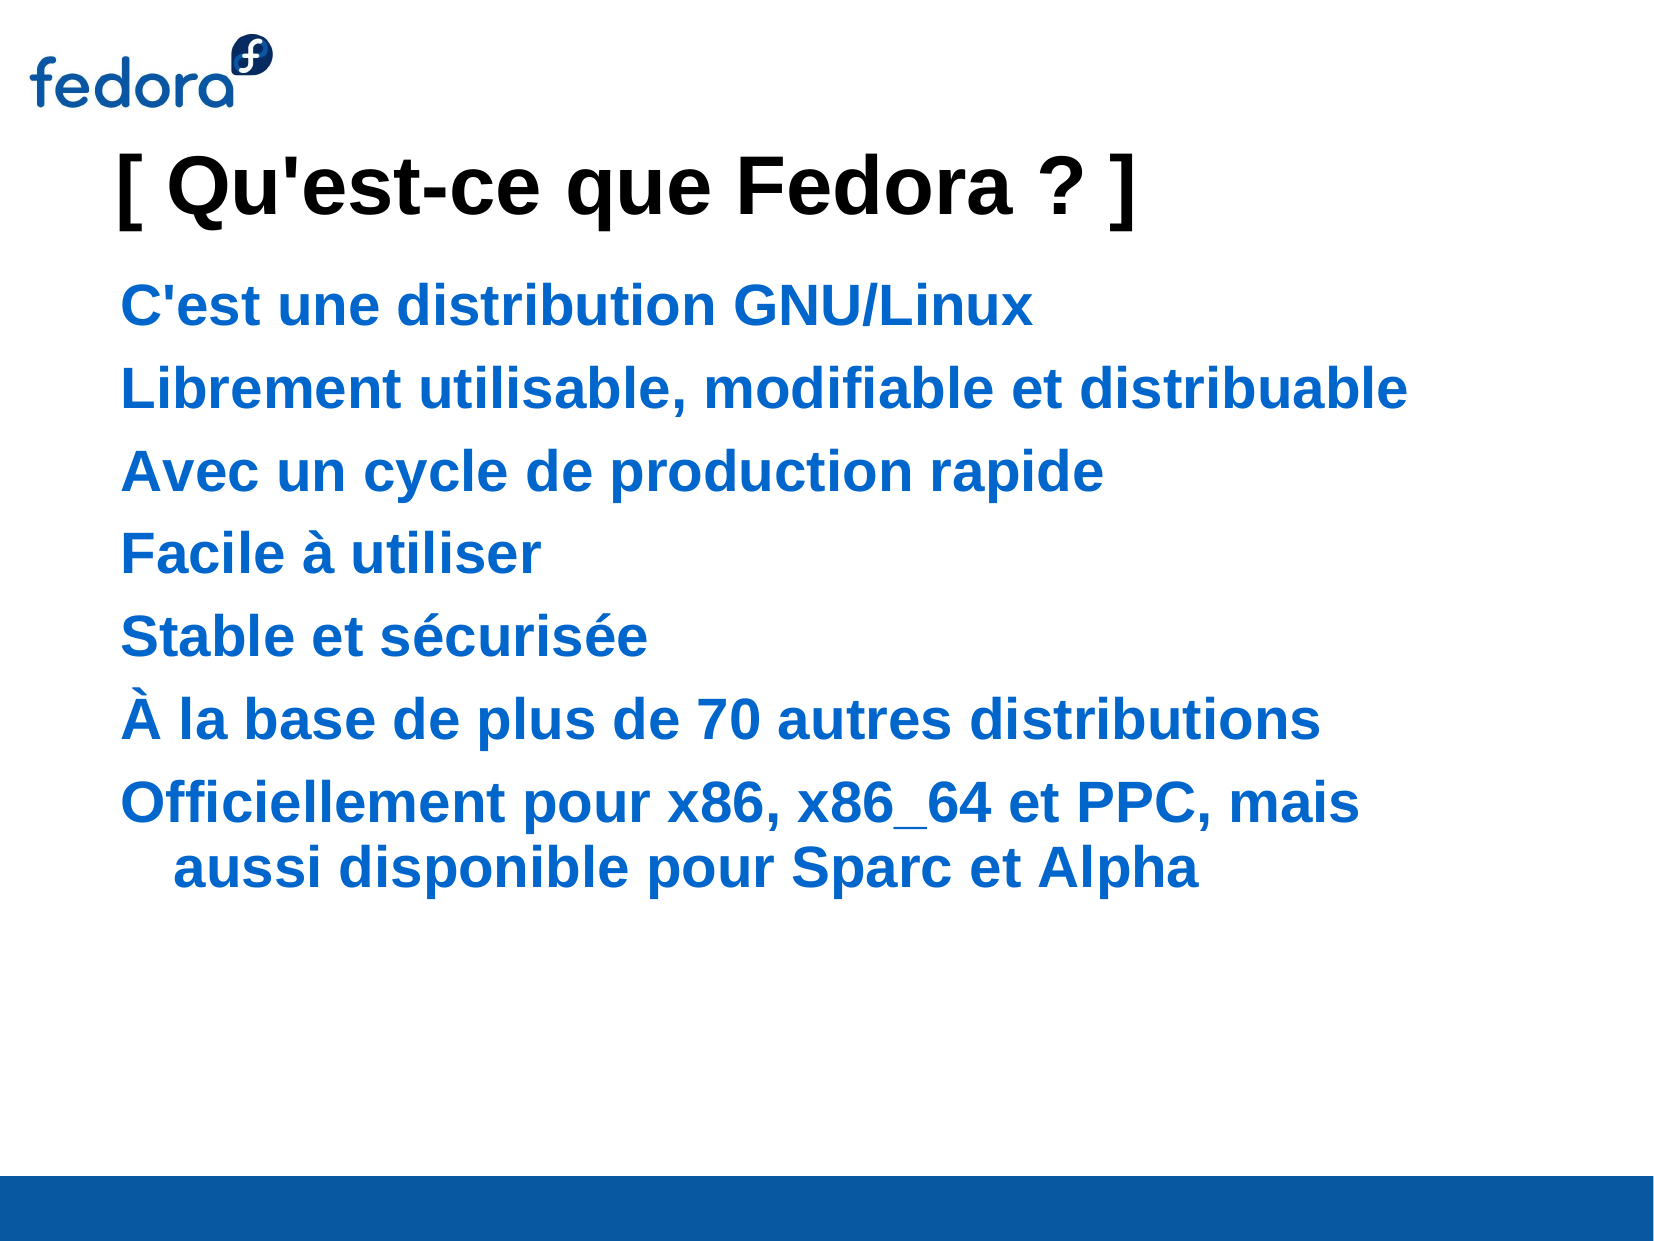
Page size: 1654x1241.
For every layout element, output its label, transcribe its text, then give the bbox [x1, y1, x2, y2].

title [ Qu'est-ce que Fedora ? ] [115, 122, 1521, 249]
list C'est une distribution GNU/Linux Librement utilisable, modifiable et distribuable Avec un cycle de production rapide Facile à utiliser Stable et sécurisée À la base de plus de 70 autres distributions Officiellement pour x86, x86_64 et PPC, mais aussi disponible pour Sparc et Alpha [118, 272, 1523, 1092]
picture [0, 1176, 1654, 1241]
picture [22, 27, 277, 115]
